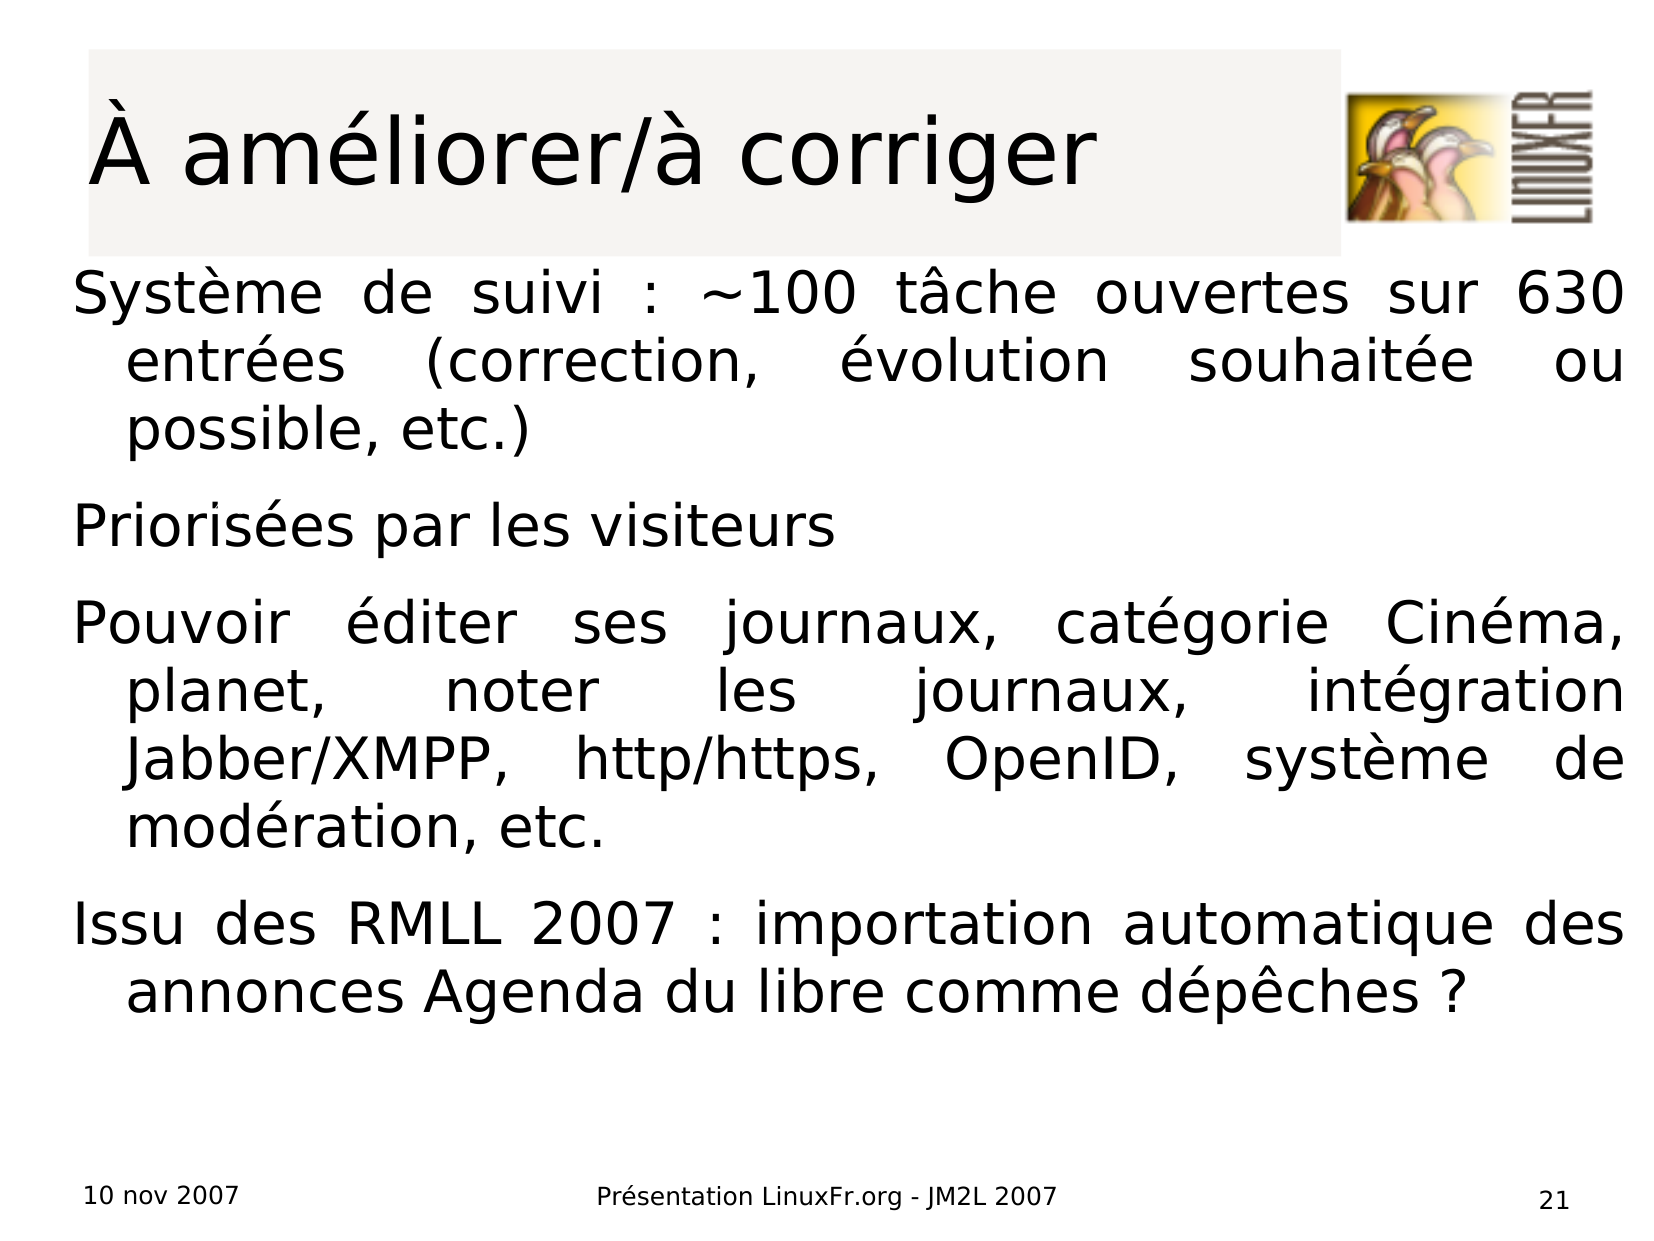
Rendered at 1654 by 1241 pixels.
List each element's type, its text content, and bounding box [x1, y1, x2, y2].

title À améliorer/à corriger [88, 49, 1342, 257]
text_box 4665 [213, 495, 266, 525]
picture [1342, 88, 1601, 229]
list Système de suivi : ~100 tâche ouvertes sur 630 entrées (correction, évolution souhaitée ou possible, etc.) Priorisées par les visiteurs Pouvoir éditer ses journaux, catégorie Cinéma, planet, noter les journaux, intégration Jabber/XMPP, http/https, OpenID, système de modération, etc. Issu des RMLL 2007 : importation automatique des annonces Agenda du libre comme dépêches ? [54, 259, 1628, 1103]
